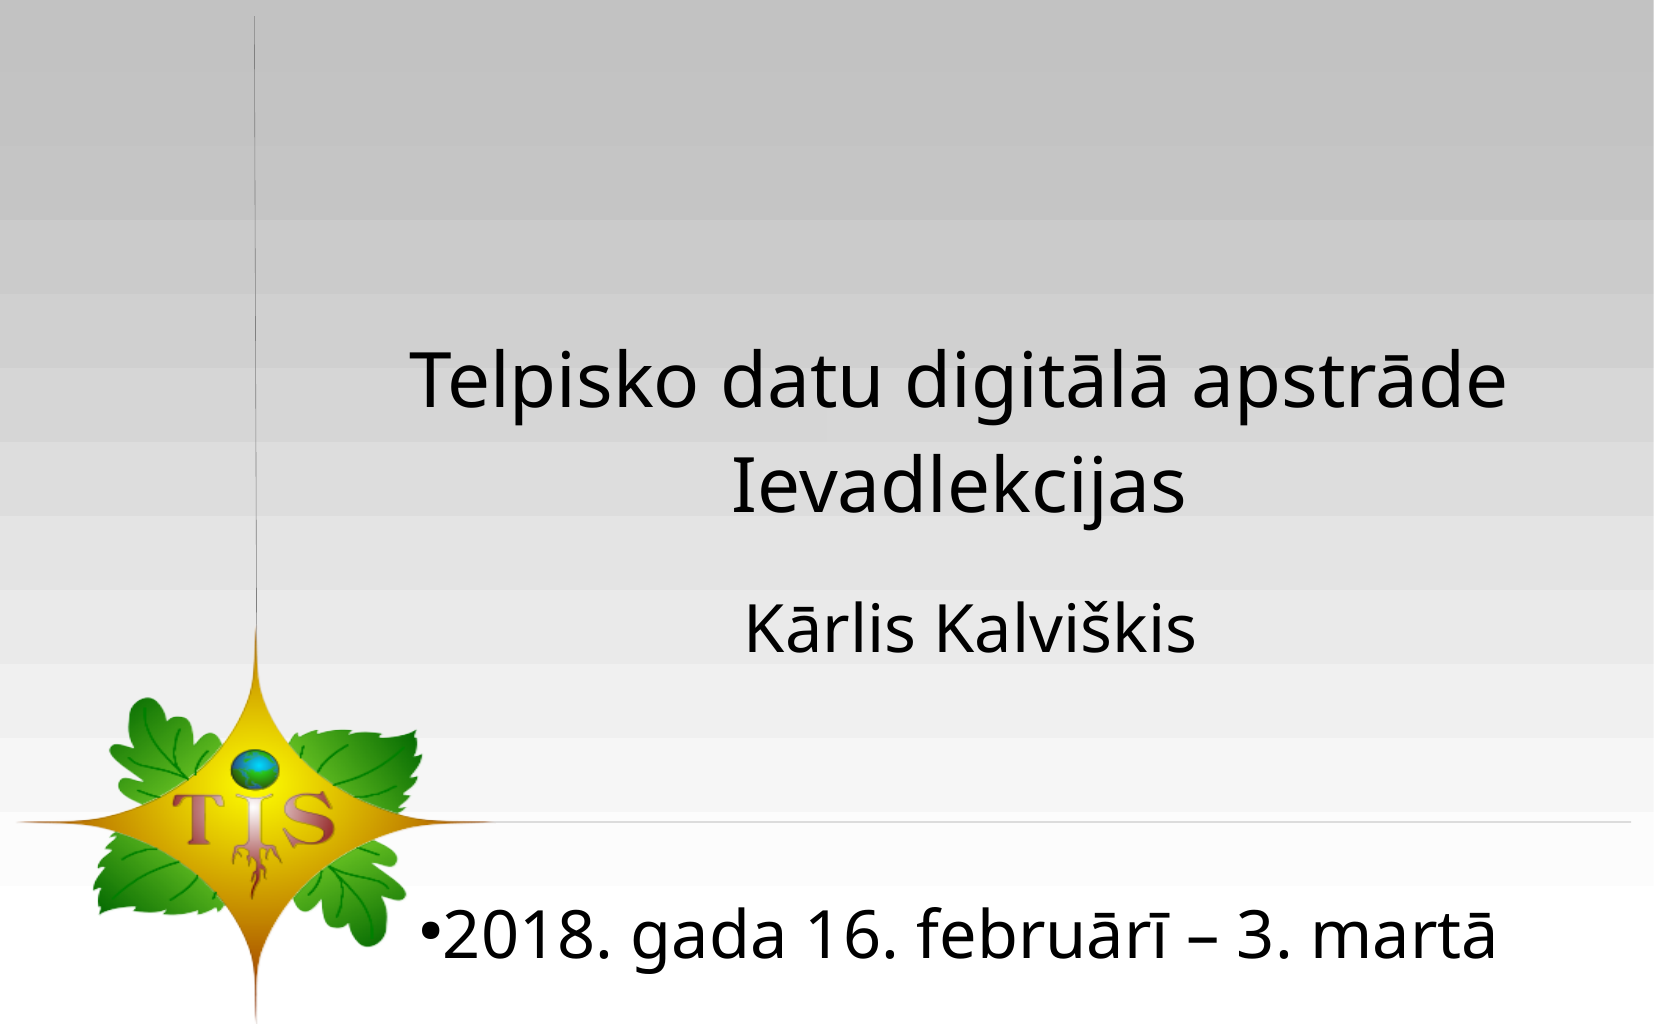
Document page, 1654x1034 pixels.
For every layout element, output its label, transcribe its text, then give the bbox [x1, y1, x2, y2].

subtitle 2018. gada 16. februārī – 3. martā [324, 832, 1595, 1034]
title Telpisko datu digitālā apstrāde Ievadlekcijas [324, 344, 1595, 517]
text_box Kārlis Kalviškis [718, 586, 1224, 668]
picture [0, 0, 1654, 1034]
